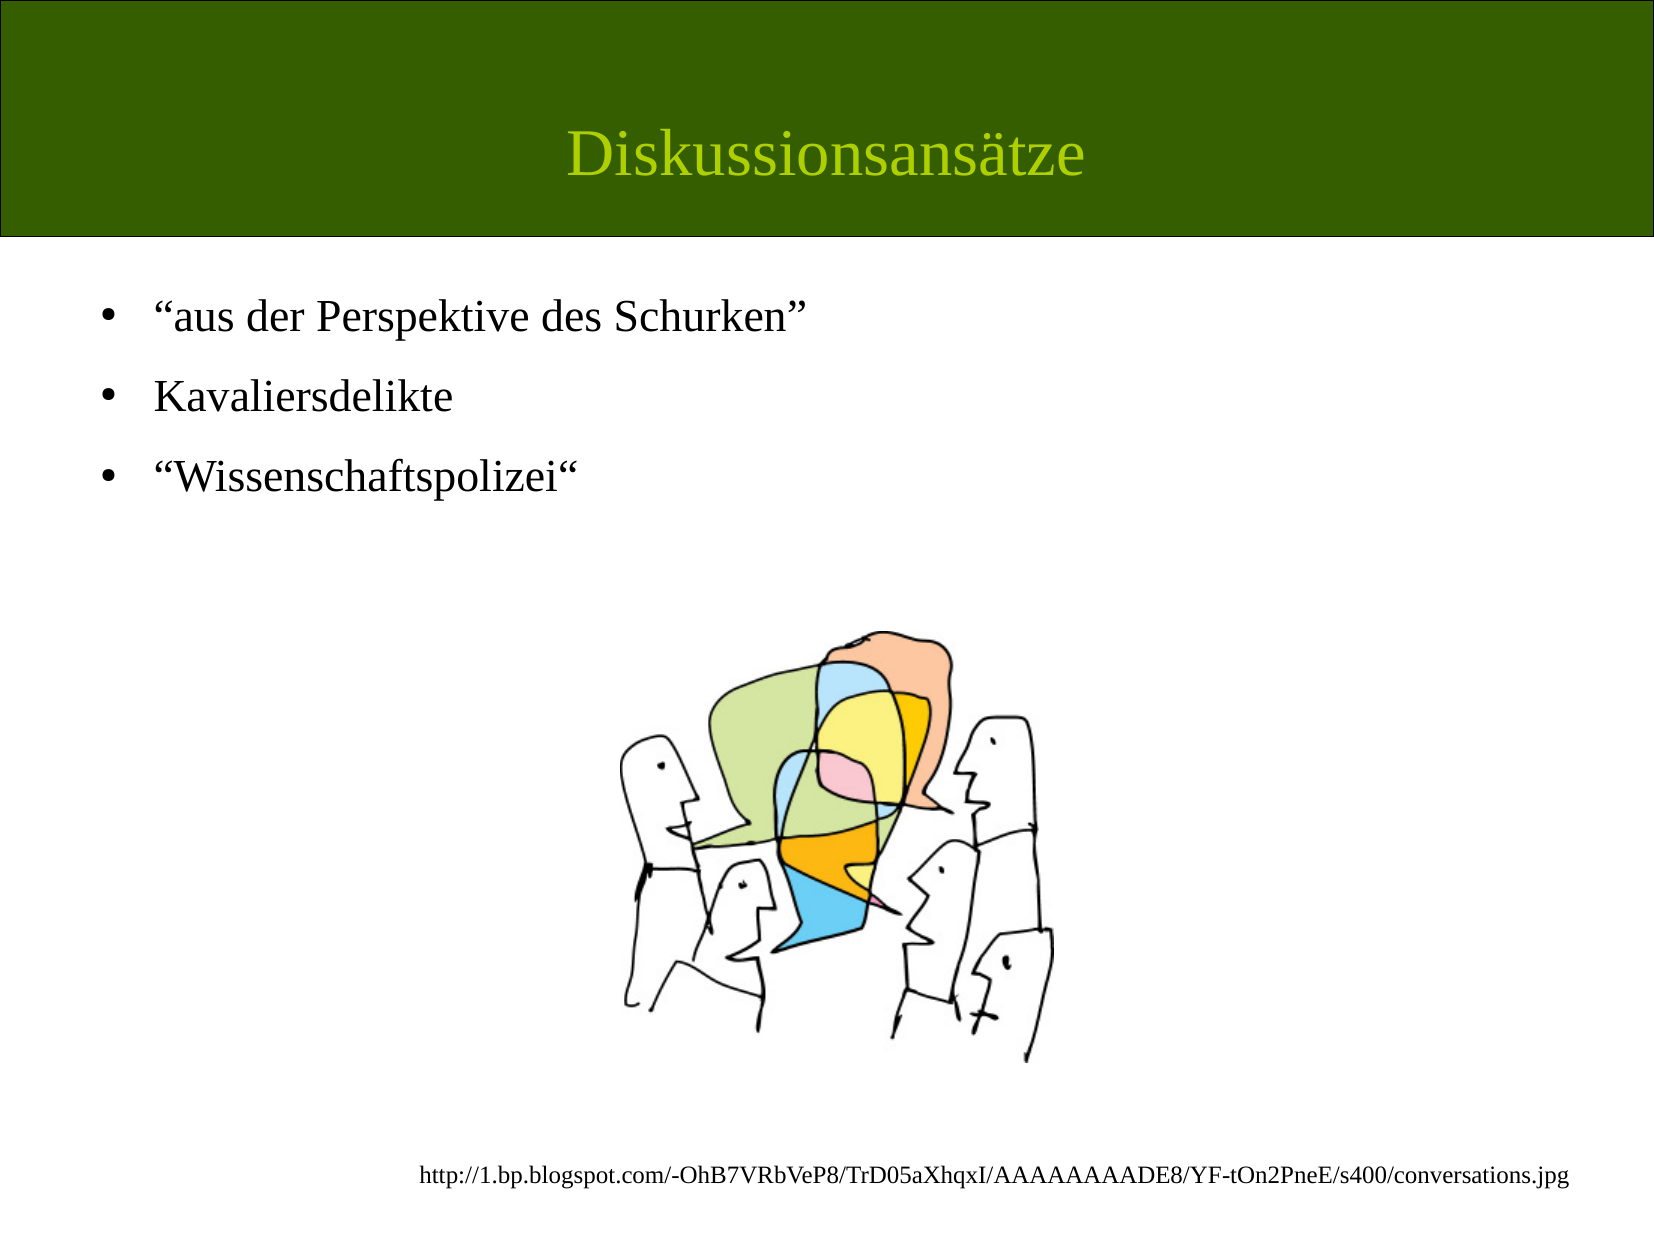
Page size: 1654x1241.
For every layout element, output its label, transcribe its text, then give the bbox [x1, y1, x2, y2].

picture [620, 631, 1054, 1063]
list “aus der Perspektive des Schurken” Kavaliersdelikte “Wissenschaftspolizei“ http://1.bp.blogspot.com/-OhB7VRbVeP8/TrD05aXhqxI/AAAAAAAADE8/YF-tOn2PneE/s400/conversations.jpg [82, 290, 1571, 1199]
title Diskussionsansätze [82, 56, 1571, 250]
text_box [0, 0, 1654, 237]
